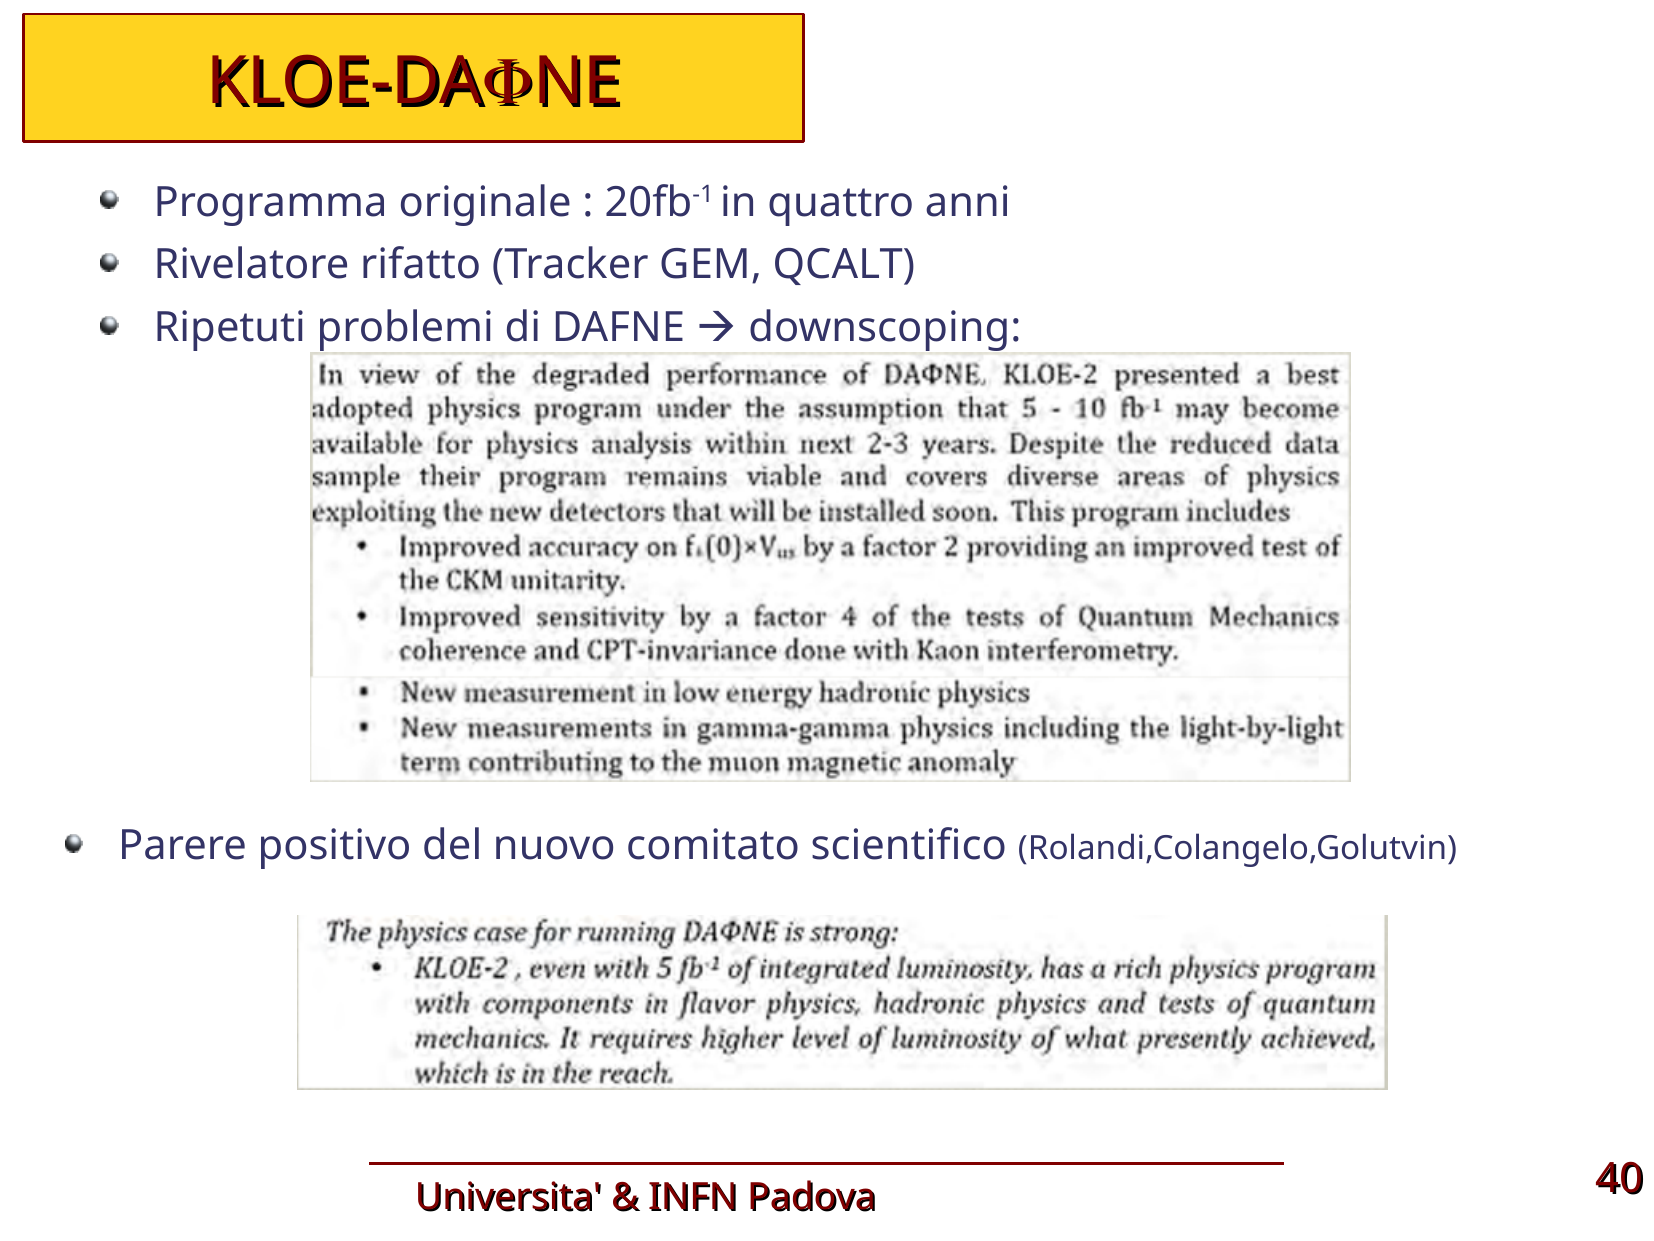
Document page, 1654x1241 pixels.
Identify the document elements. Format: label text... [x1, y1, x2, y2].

list Parere positivo del nuovo comitato scientifico (Rolandi,Colangelo,Golutvin) [47, 815, 1619, 969]
picture [310, 352, 1351, 782]
title KLOE-DAFNE [23, 13, 804, 142]
list Programma originale : 20fb-1 in quattro anni Rivelatore rifatto (Tracker GEM, QCALT) Ripetuti problemi di DAFNE  downscoping: [82, 171, 1571, 331]
picture [297, 915, 1388, 1090]
picture [100, 331, 119, 335]
